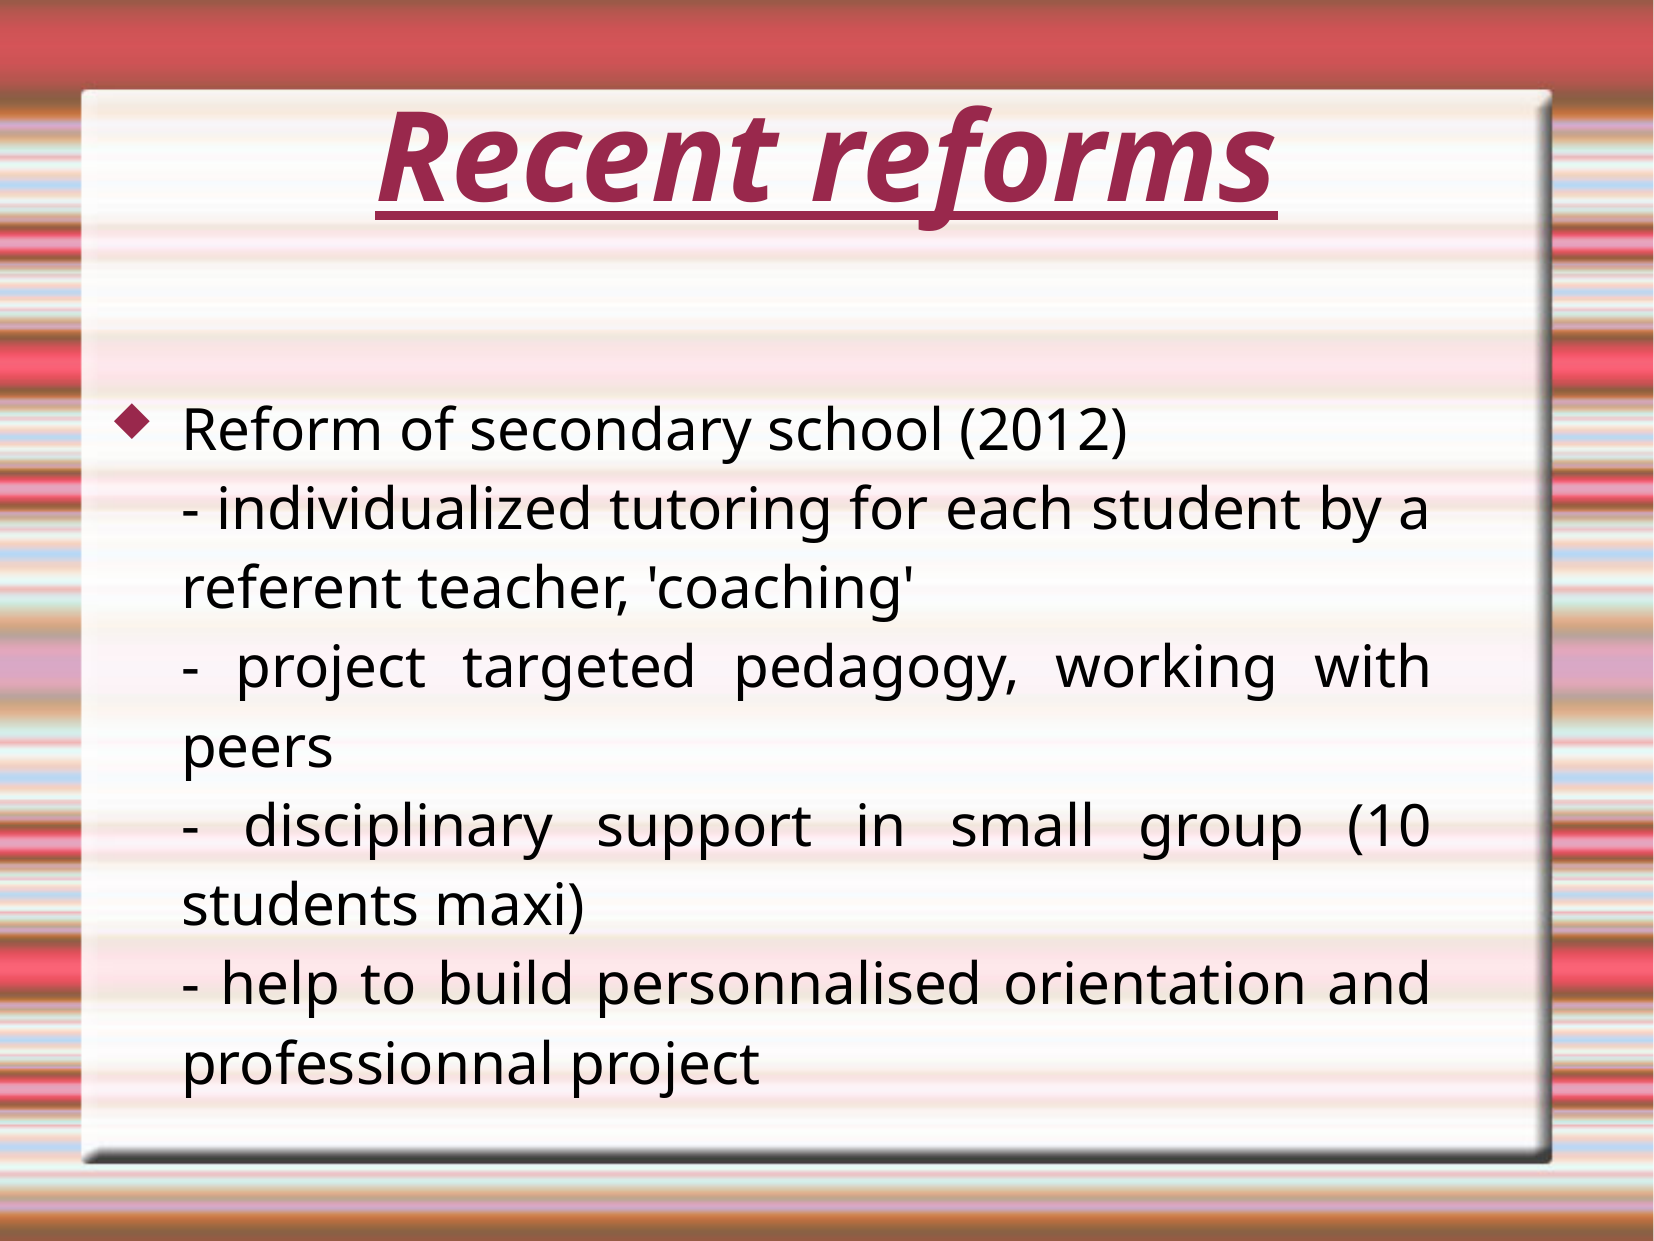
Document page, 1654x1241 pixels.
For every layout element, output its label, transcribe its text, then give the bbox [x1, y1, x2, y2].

picture [0, 0, 1654, 1241]
title Recent reforms [82, 49, 1571, 257]
text_box Reform of secondary school (2012) - individualized tutoring for each student by a referent teacher, 'coaching' - project targeted pedagogy, working with peers - disciplinary support in small group (10 students maxi) - help to build personnalised orientation and professionnal project [83, 301, 1447, 1115]
